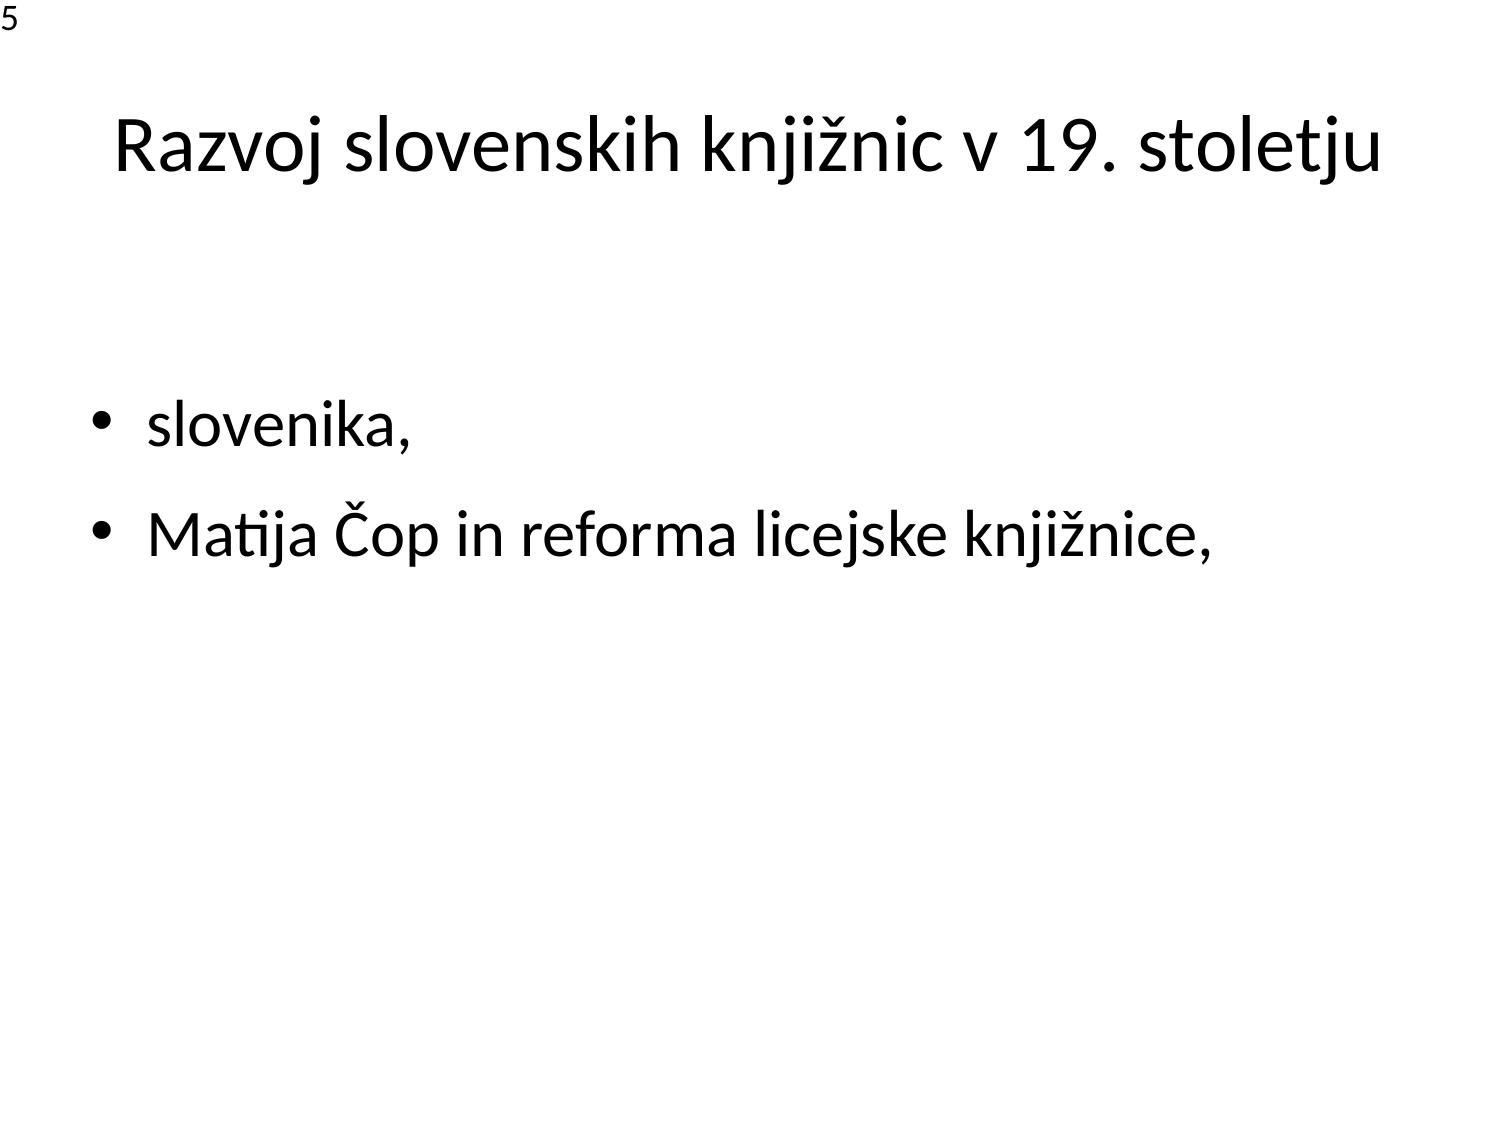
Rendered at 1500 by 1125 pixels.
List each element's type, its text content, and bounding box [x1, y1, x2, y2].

list slovenika, Matija Čop in reforma licejske knjižnice, [75, 262, 1425, 1005]
title Razvoj slovenskih knjižnic v 19. stoletju [75, 45, 1425, 233]
